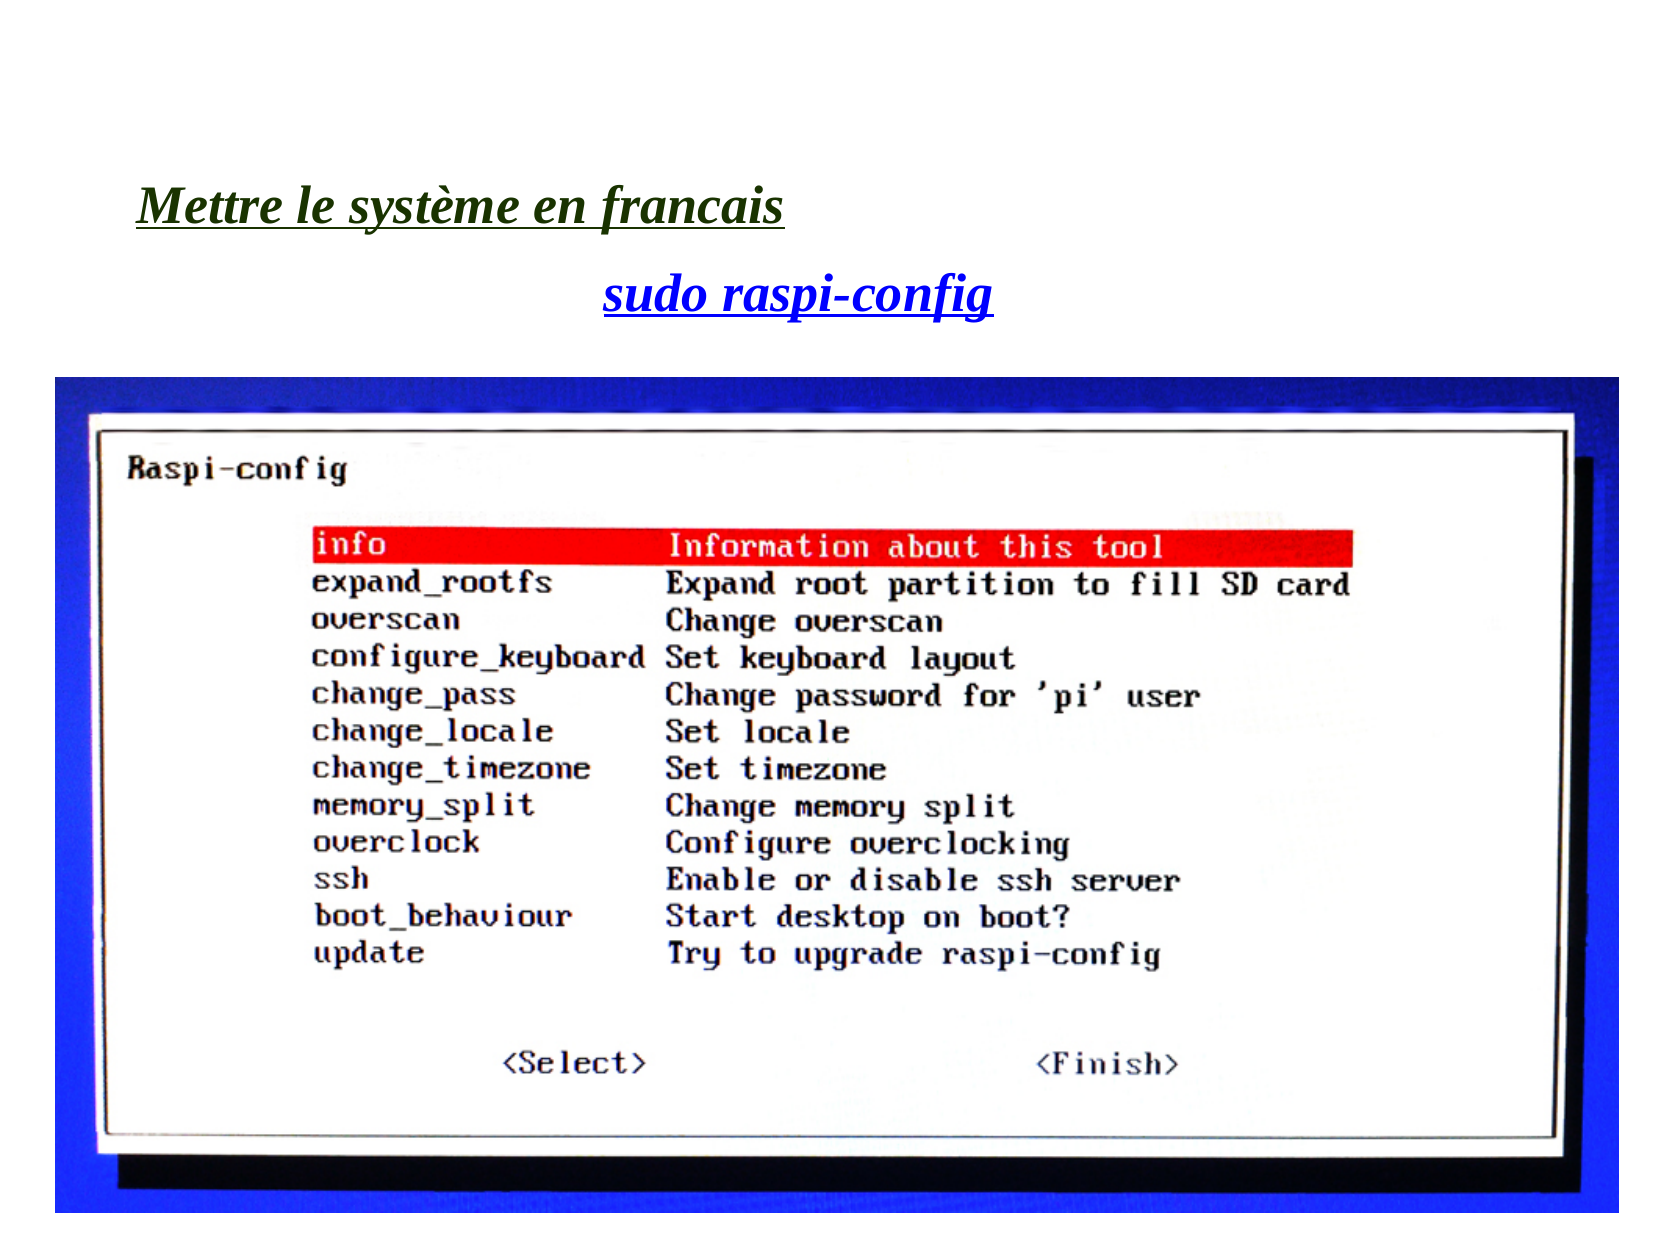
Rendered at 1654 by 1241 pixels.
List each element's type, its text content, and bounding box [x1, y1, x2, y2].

text_box sudo raspi-config [223, 255, 1380, 377]
subtitle Mettre le système en francais [0, 0, 1205, 686]
picture [55, 377, 1619, 1213]
